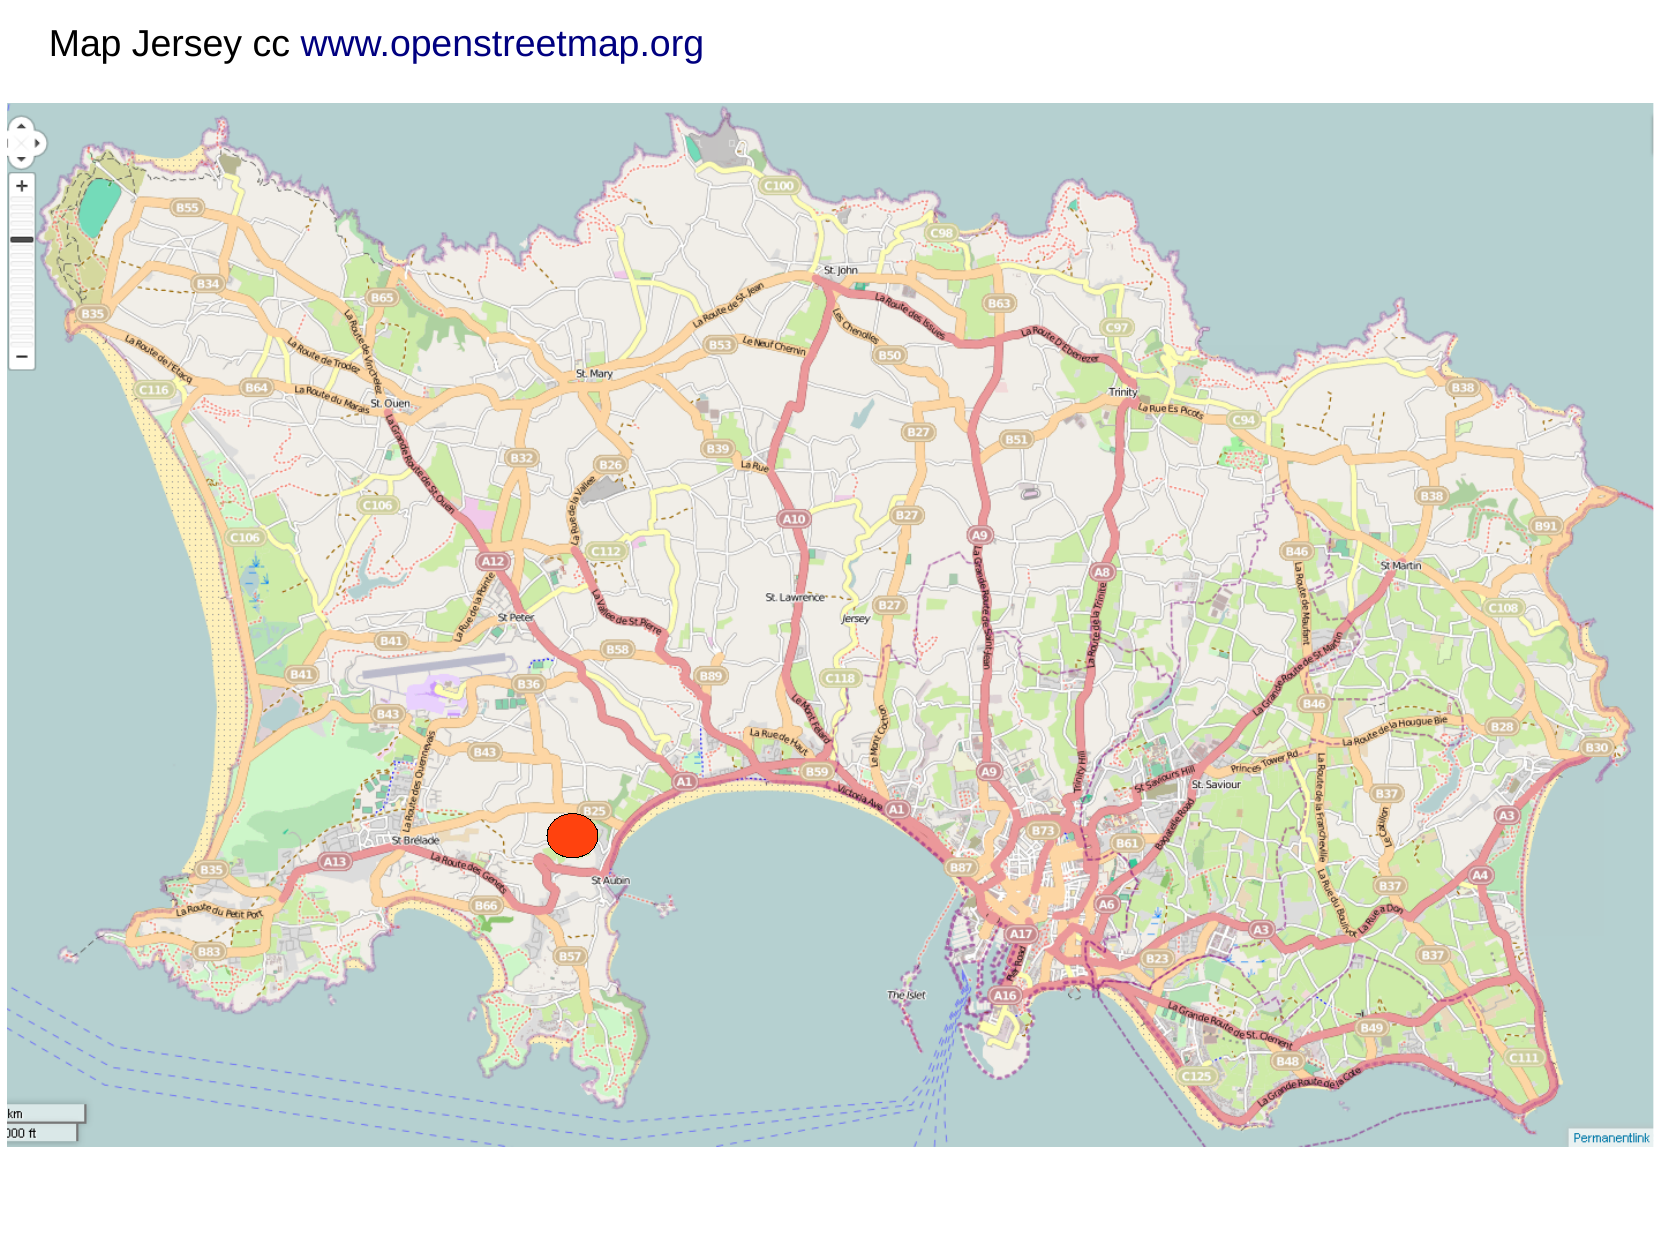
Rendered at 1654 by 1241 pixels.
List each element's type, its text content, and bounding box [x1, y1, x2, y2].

text_box Map Jersey cc www.openstreetmap.org [33, 15, 1605, 73]
picture [7, 103, 1654, 1147]
text_box [546, 813, 598, 858]
